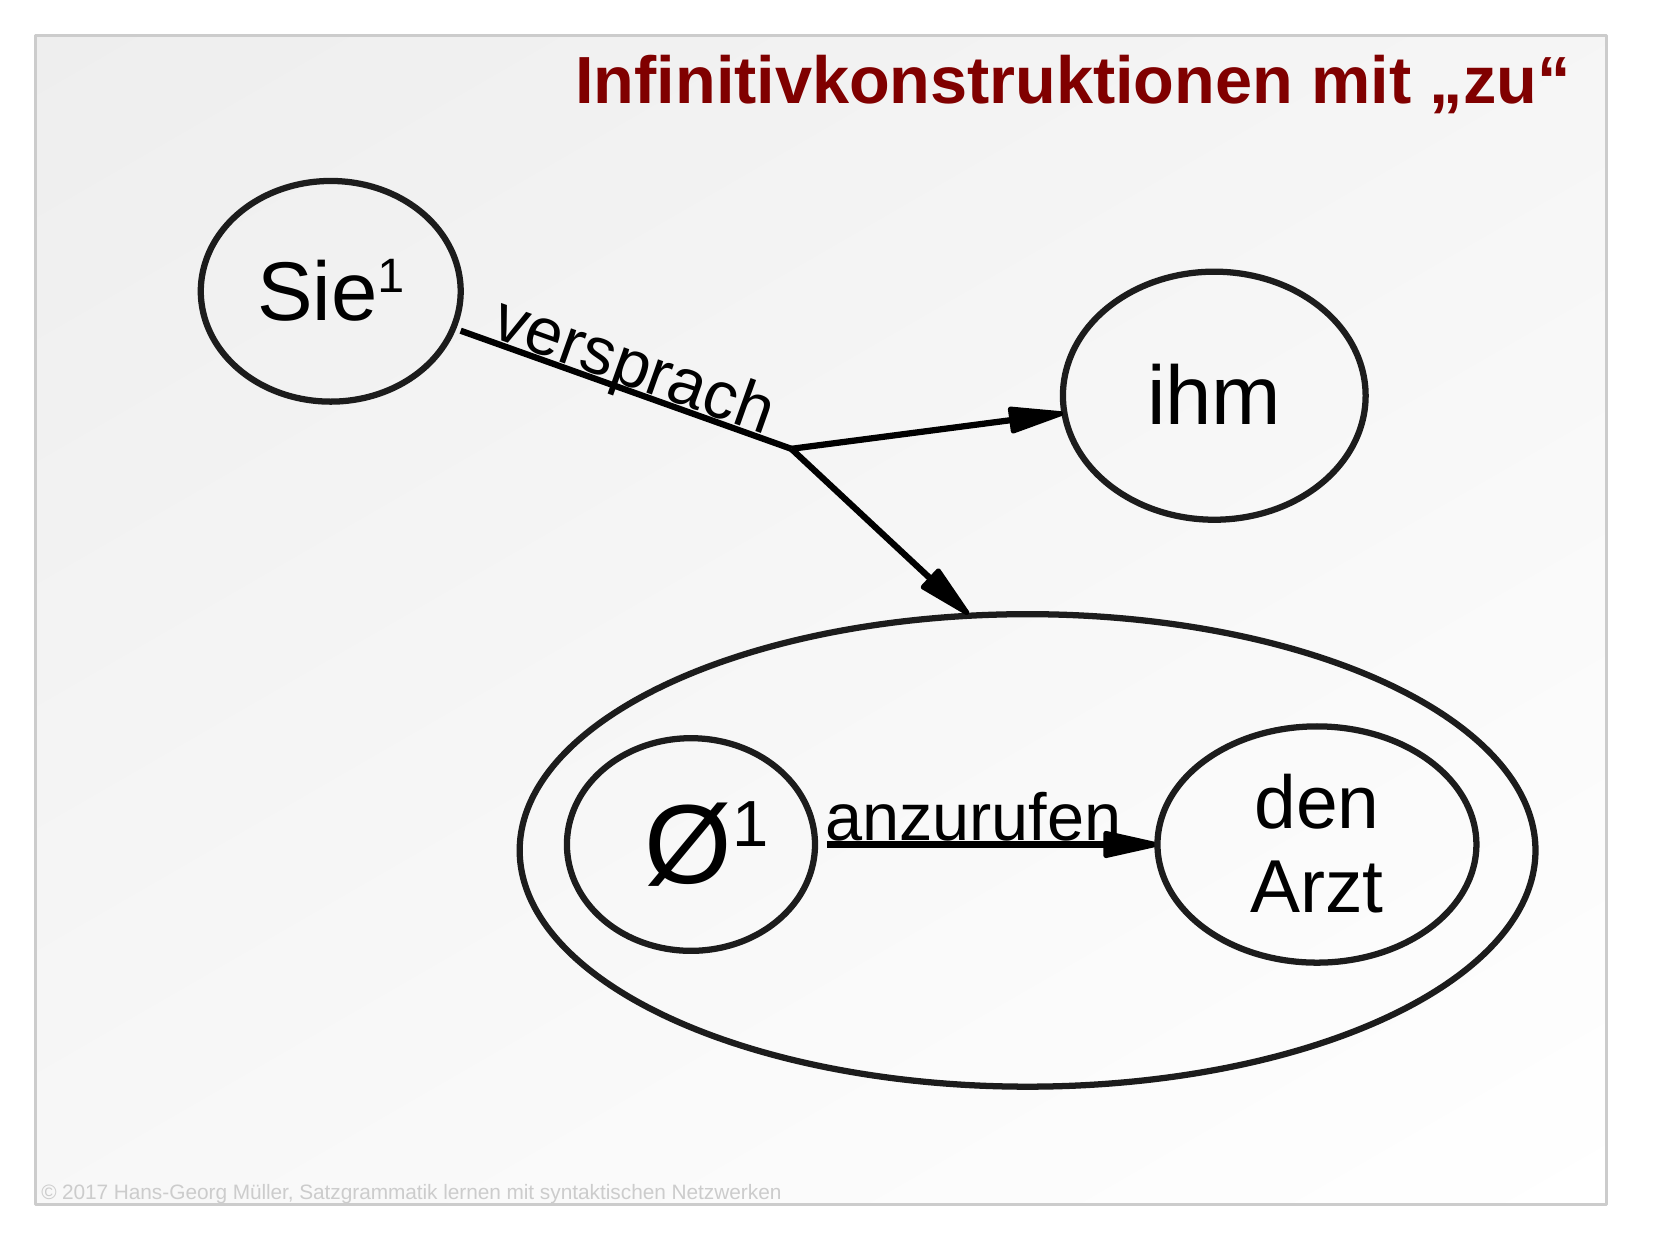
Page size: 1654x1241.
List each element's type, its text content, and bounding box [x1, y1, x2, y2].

text_box Ø1 [566, 738, 816, 951]
text_box den Arzt [1157, 726, 1477, 963]
text_box ihm [1062, 271, 1366, 520]
title Infinitivkonstruktionen mit „zu“ [84, 43, 1573, 194]
text_box Sie1 [200, 194, 461, 402]
